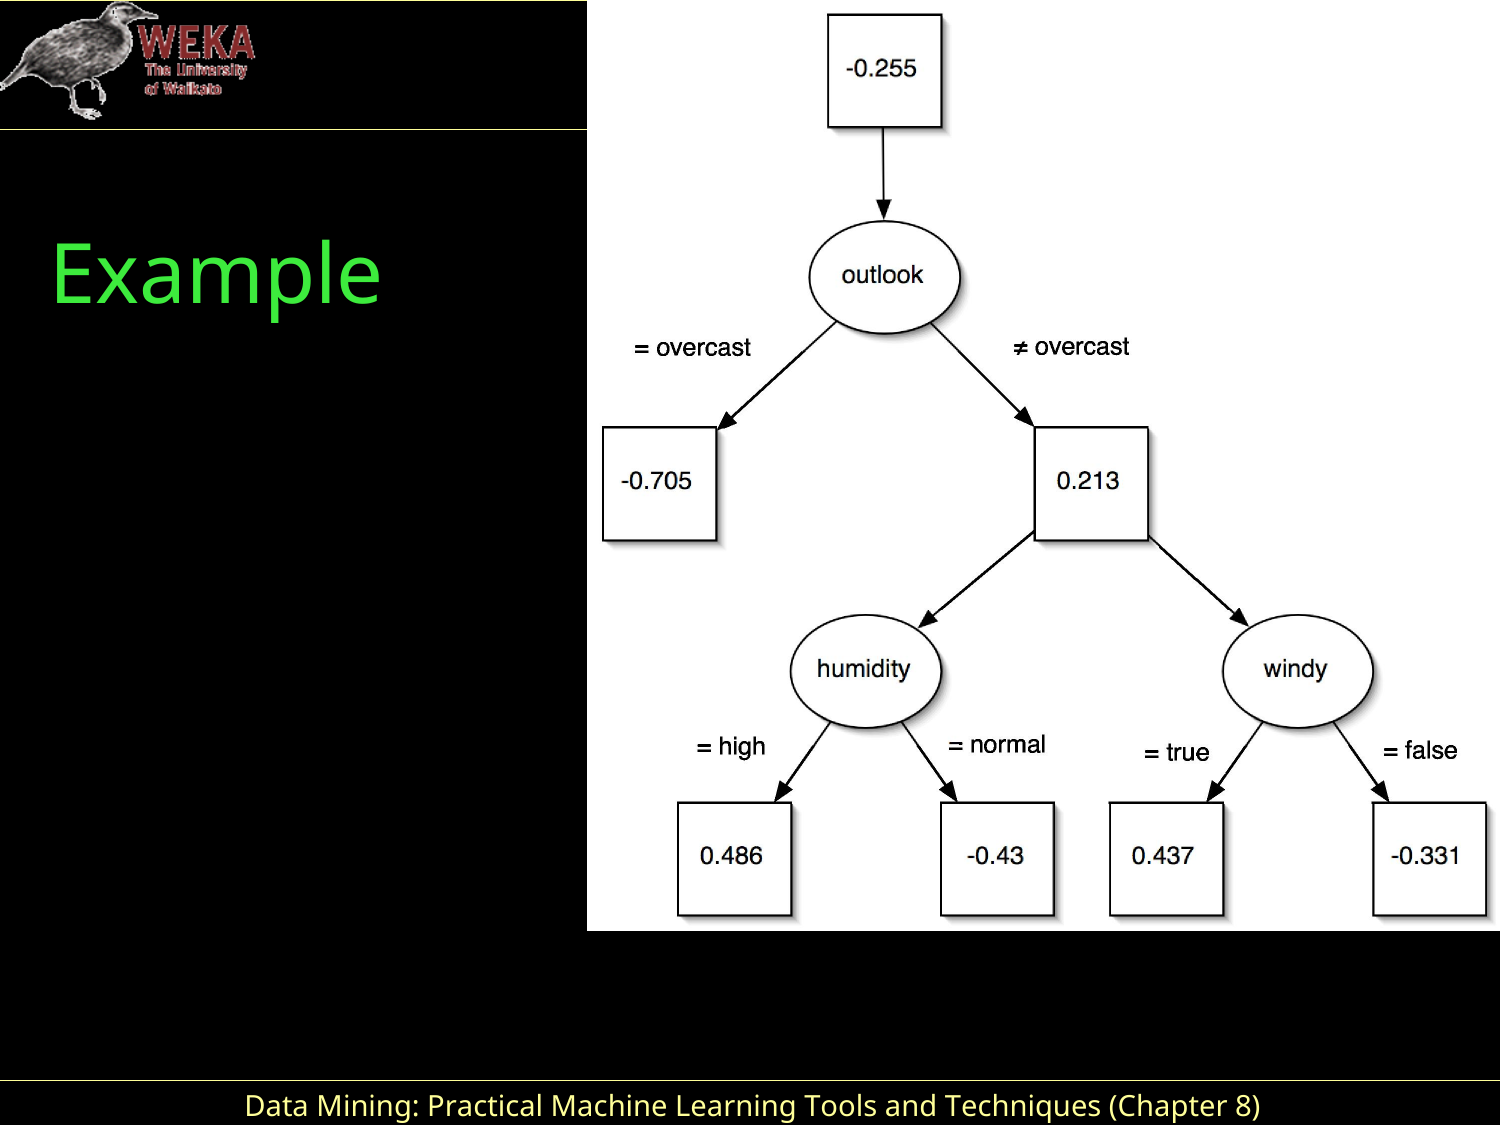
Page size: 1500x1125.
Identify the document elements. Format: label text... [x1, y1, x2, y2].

title Example [49, 177, 587, 366]
picture [0, 1, 266, 129]
picture [587, 0, 1500, 931]
